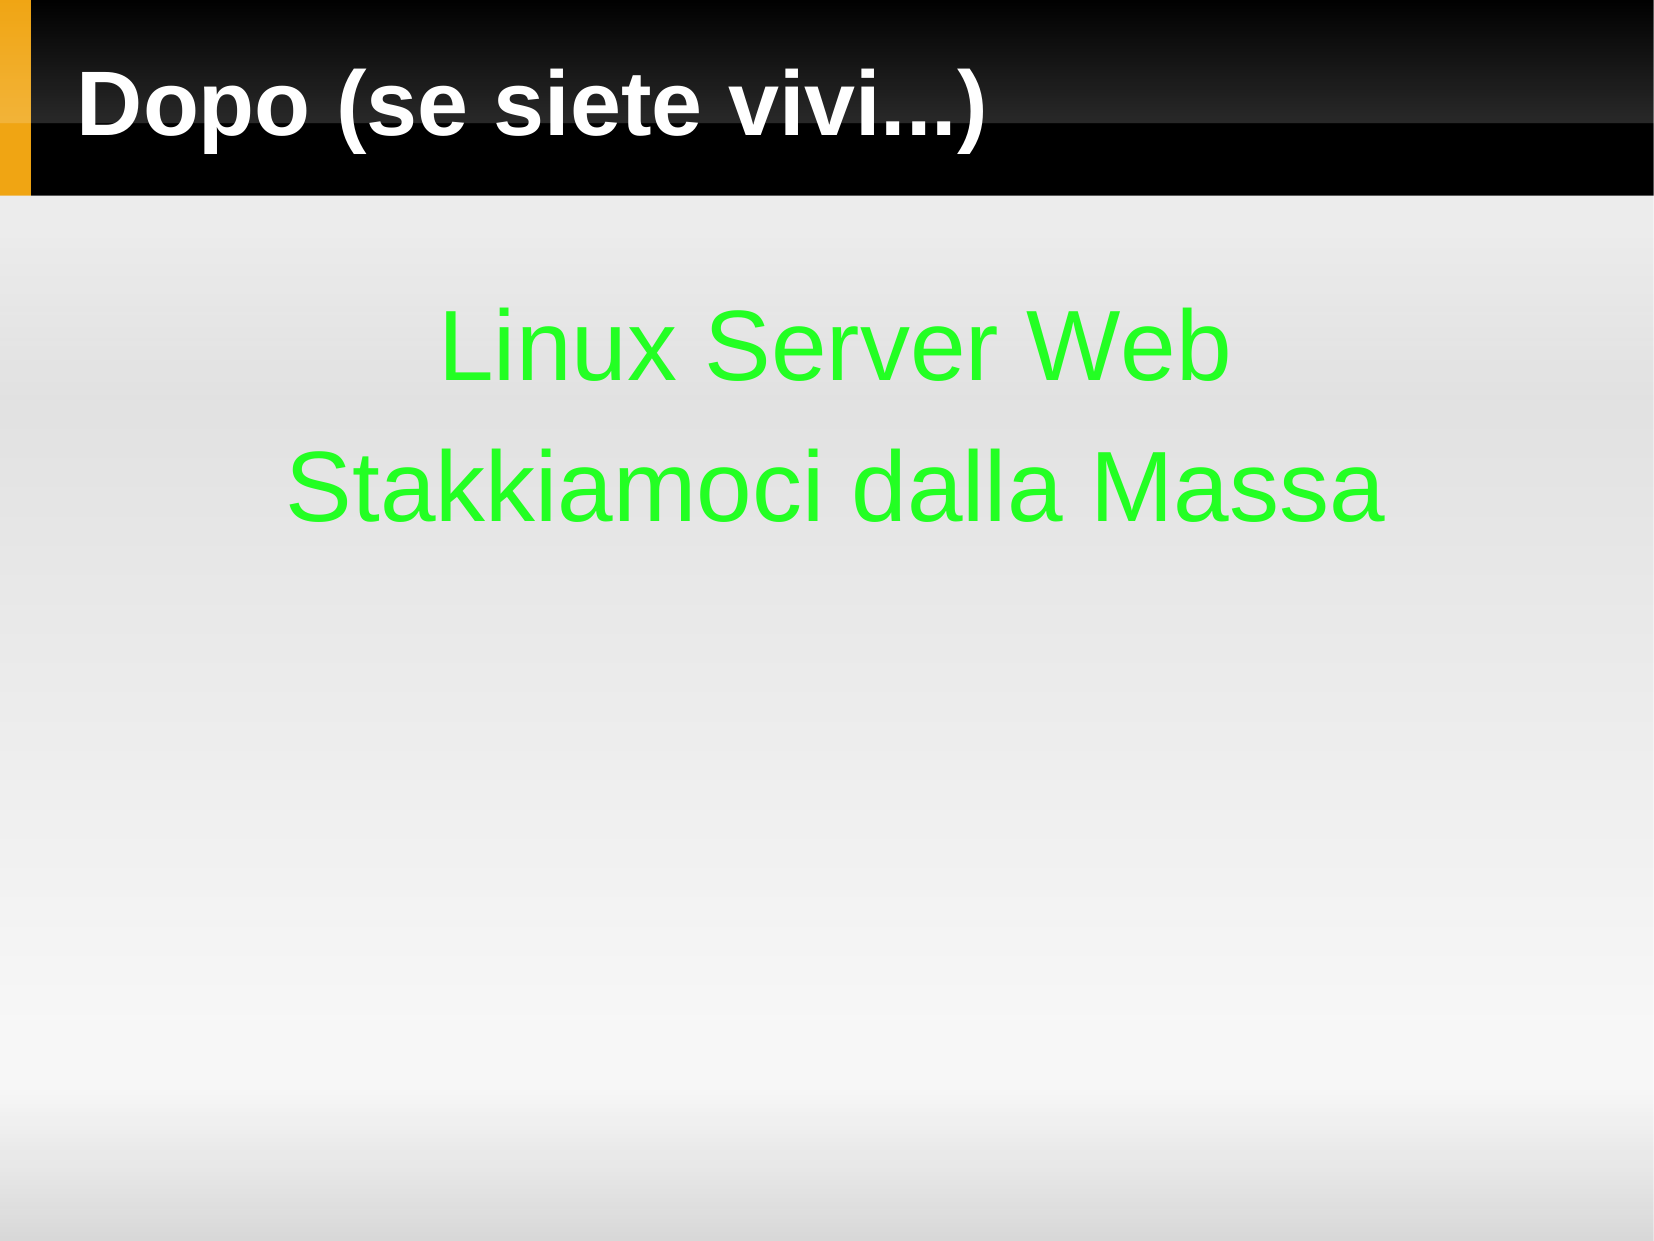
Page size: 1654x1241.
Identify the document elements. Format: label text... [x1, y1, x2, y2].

picture [0, 0, 1654, 1241]
title Dopo (se siete vivi...) [76, 7, 1565, 200]
list Linux Server Web Stakkiamoci dalla Massa [82, 290, 1571, 1094]
